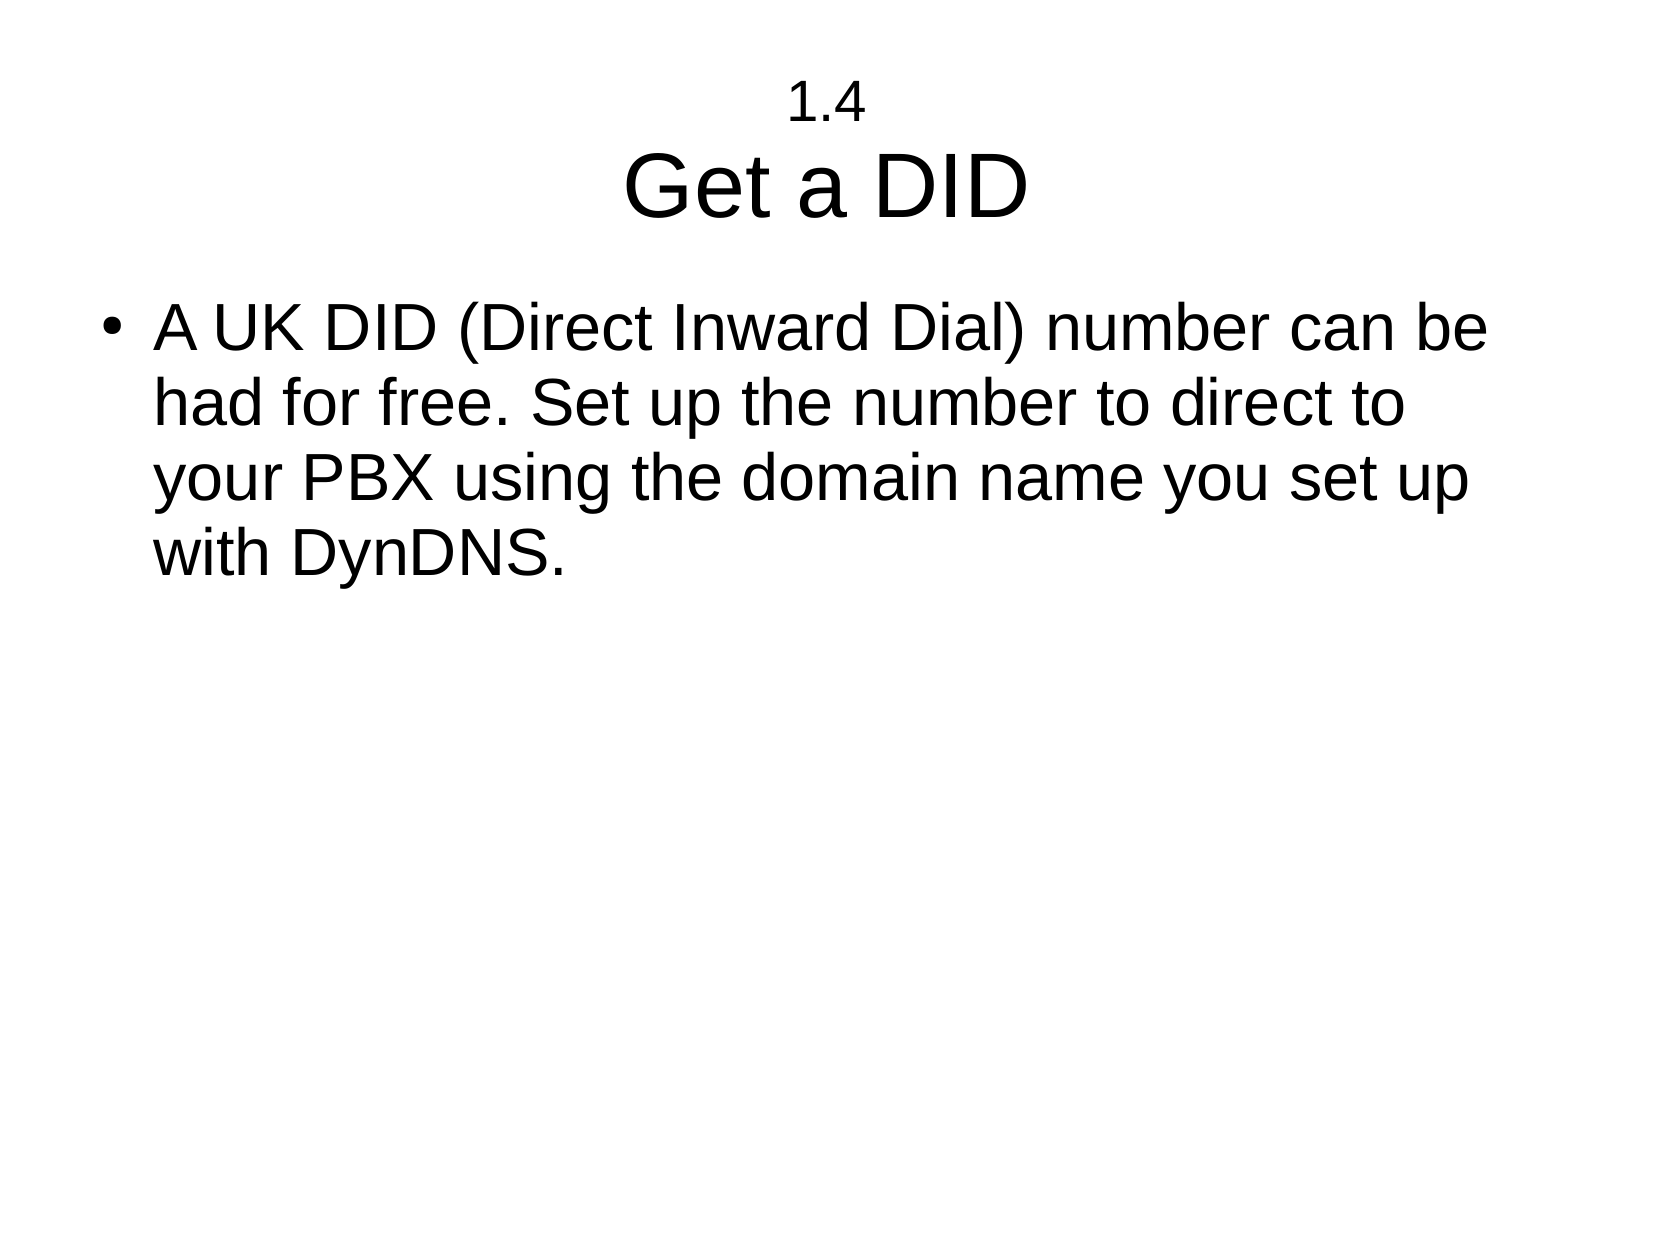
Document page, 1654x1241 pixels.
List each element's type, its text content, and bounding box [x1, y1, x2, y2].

title 1.4 Get a DID [82, 49, 1571, 257]
list A UK DID (Direct Inward Dial) number can be had for free. Set up the number to direct to your PBX using the domain name you set up with DynDNS. [82, 290, 1538, 1010]
